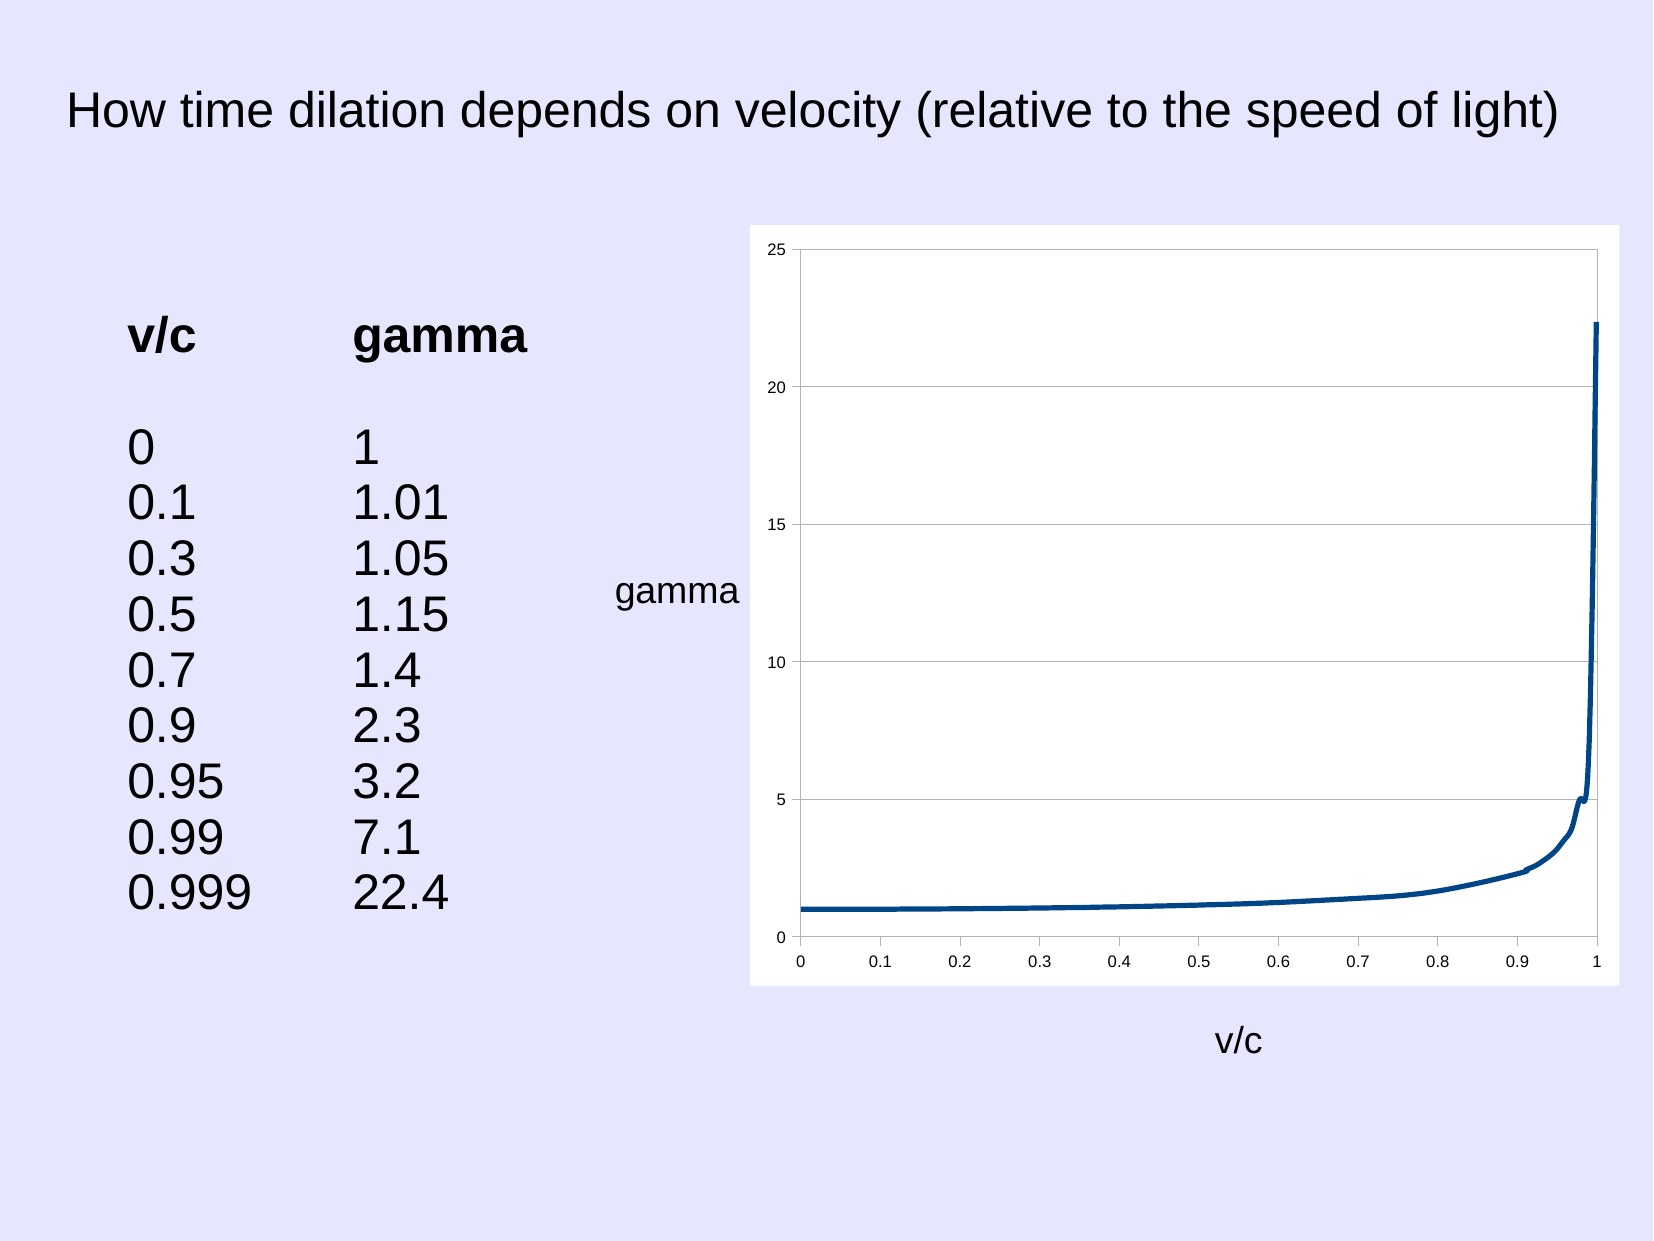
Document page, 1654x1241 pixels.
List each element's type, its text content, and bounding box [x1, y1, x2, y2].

text_box v/c gamma 0 1 0.1 1.01 0.3 1.05 0.5 1.15 0.7 1.4 0.9 2.3 0.95 3.2 0.99 7.1 0.999 22.4 [112, 300, 543, 929]
text_box How time dilation depends on velocity (relative to the speed of light) [51, 75, 1576, 146]
text_box v/c [1200, 1012, 1313, 1070]
text_box gamma [600, 562, 755, 620]
chart [750, 225, 1620, 986]
